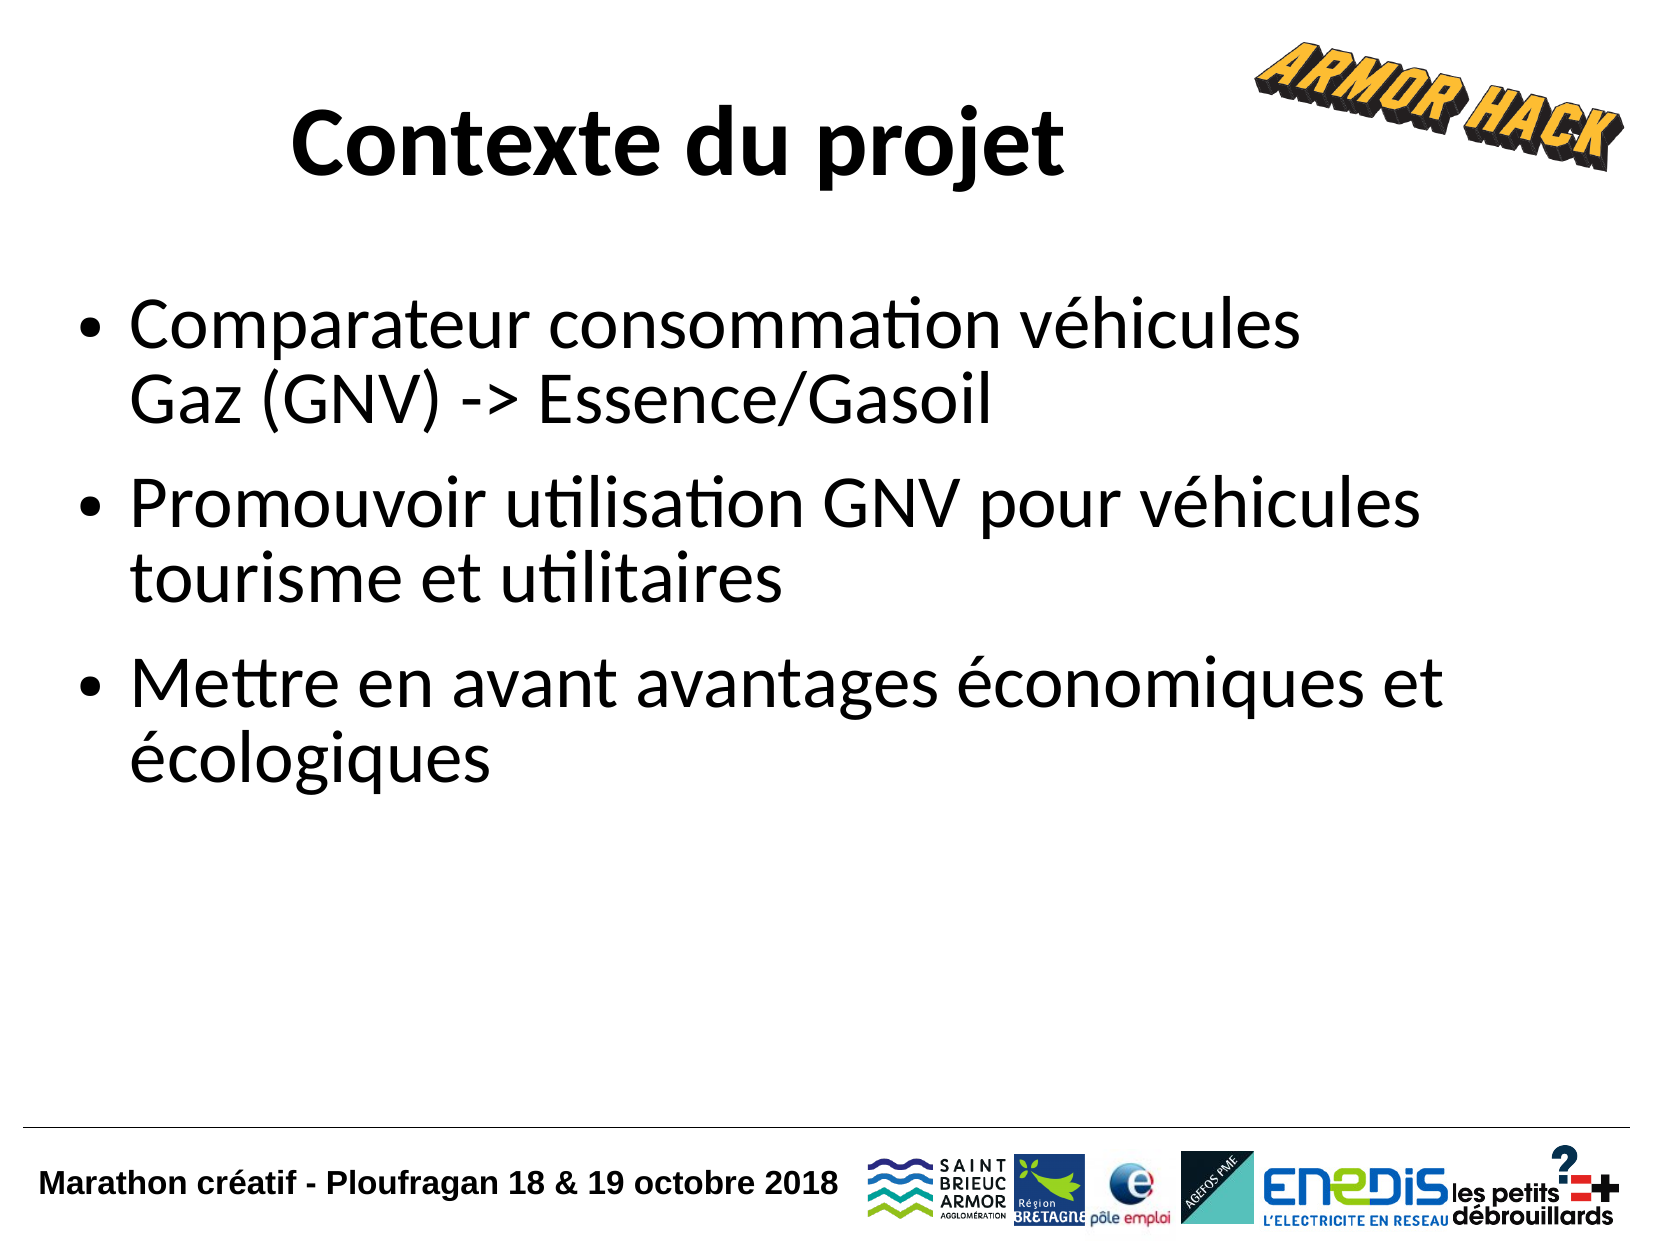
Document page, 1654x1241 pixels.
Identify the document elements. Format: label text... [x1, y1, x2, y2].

title Contexte du projet [11, 47, 1347, 255]
picture [866, 1149, 1176, 1241]
list Comparateur consommation véhicules Gaz (GNV) -> Essence/Gasoil Promouvoir utilisation GNV pour véhicules tourisme et utilitaires Mettre en avant avantages économiques et écologiques [59, 291, 1548, 1111]
picture [1259, 1145, 1619, 1241]
picture [1248, 35, 1630, 178]
picture [1181, 1151, 1254, 1225]
text_box Marathon créatif - Ploufragan 18 & 19 octobre 2018 [23, 1157, 866, 1210]
